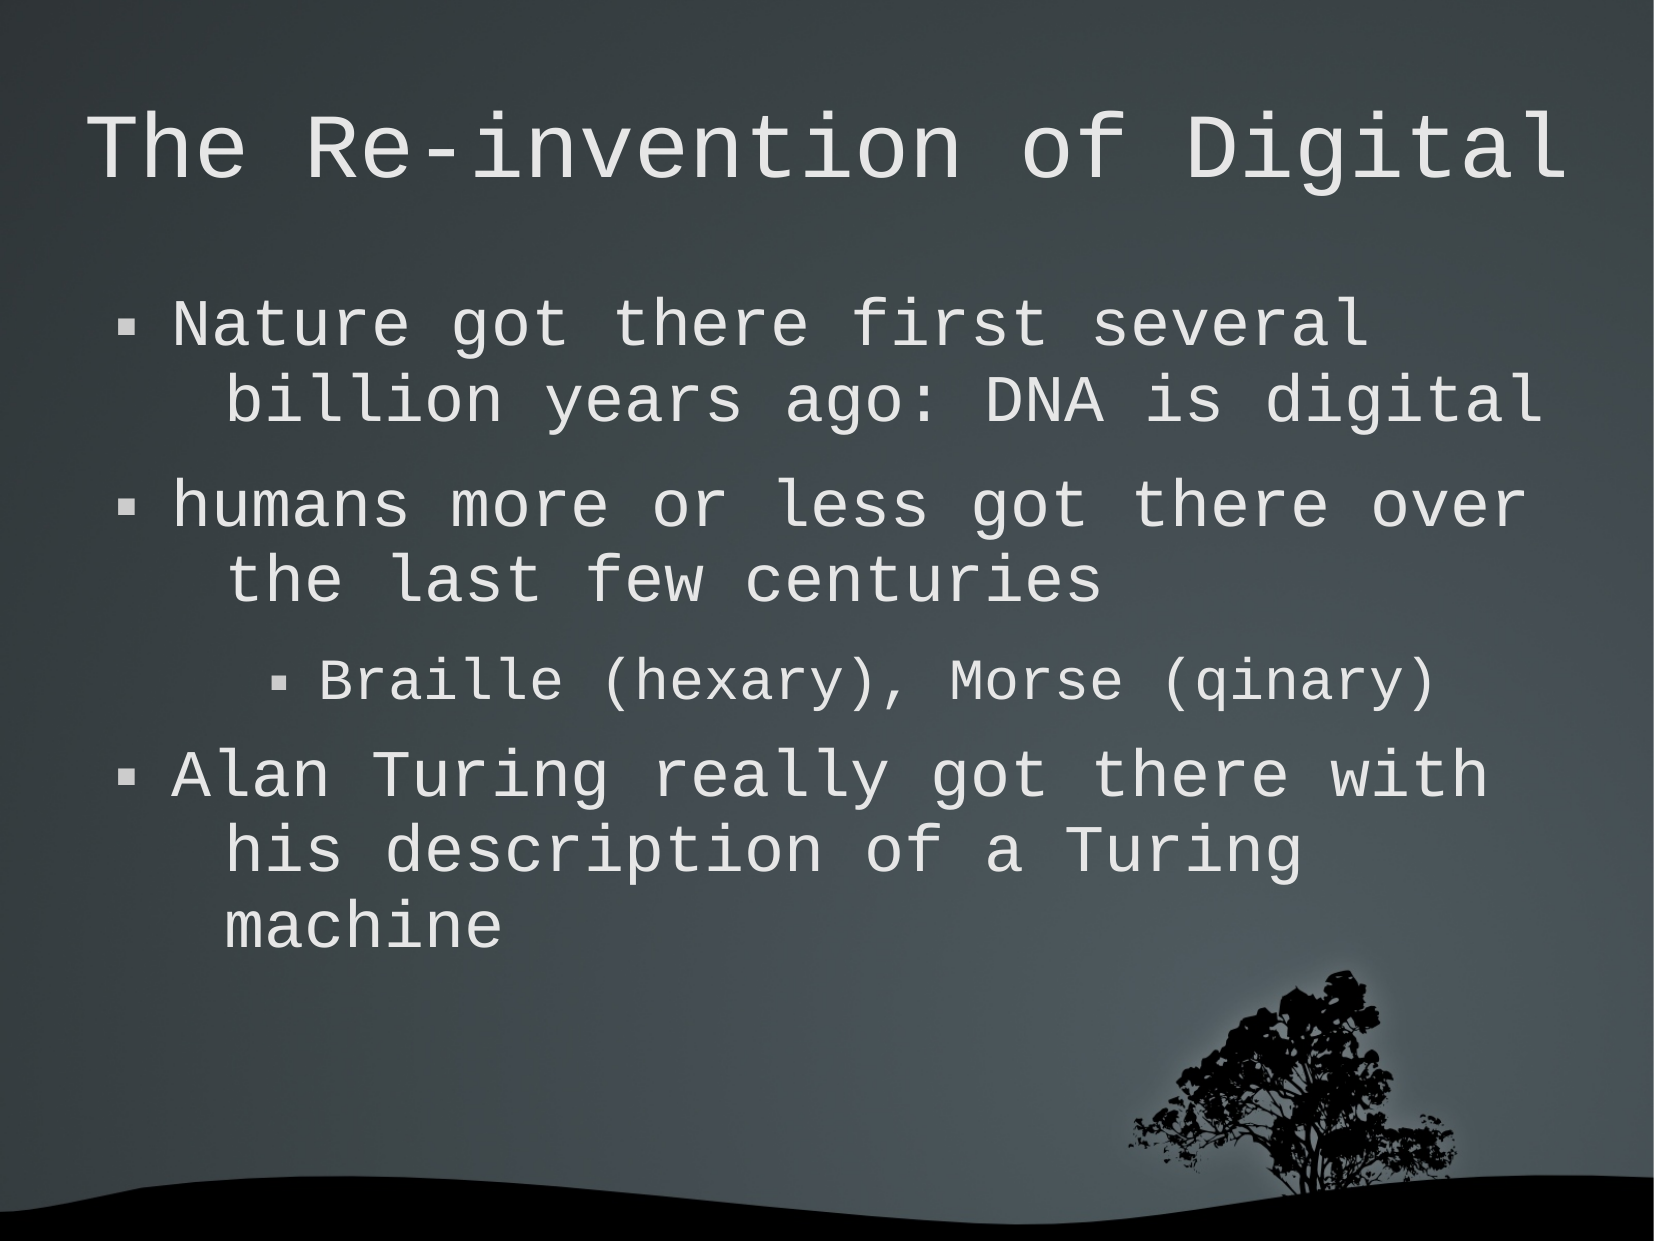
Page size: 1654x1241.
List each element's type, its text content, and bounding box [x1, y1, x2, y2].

list Nature got there first several billion years ago: DNA is digital humans more or less got there over the last few centuries Braille (hexary), Morse (qinary) Alan Turing really got there with his description of a Turing machine [82, 290, 1571, 1094]
title The Re-invention of Digital [82, 56, 1571, 250]
picture [0, 0, 1654, 1241]
